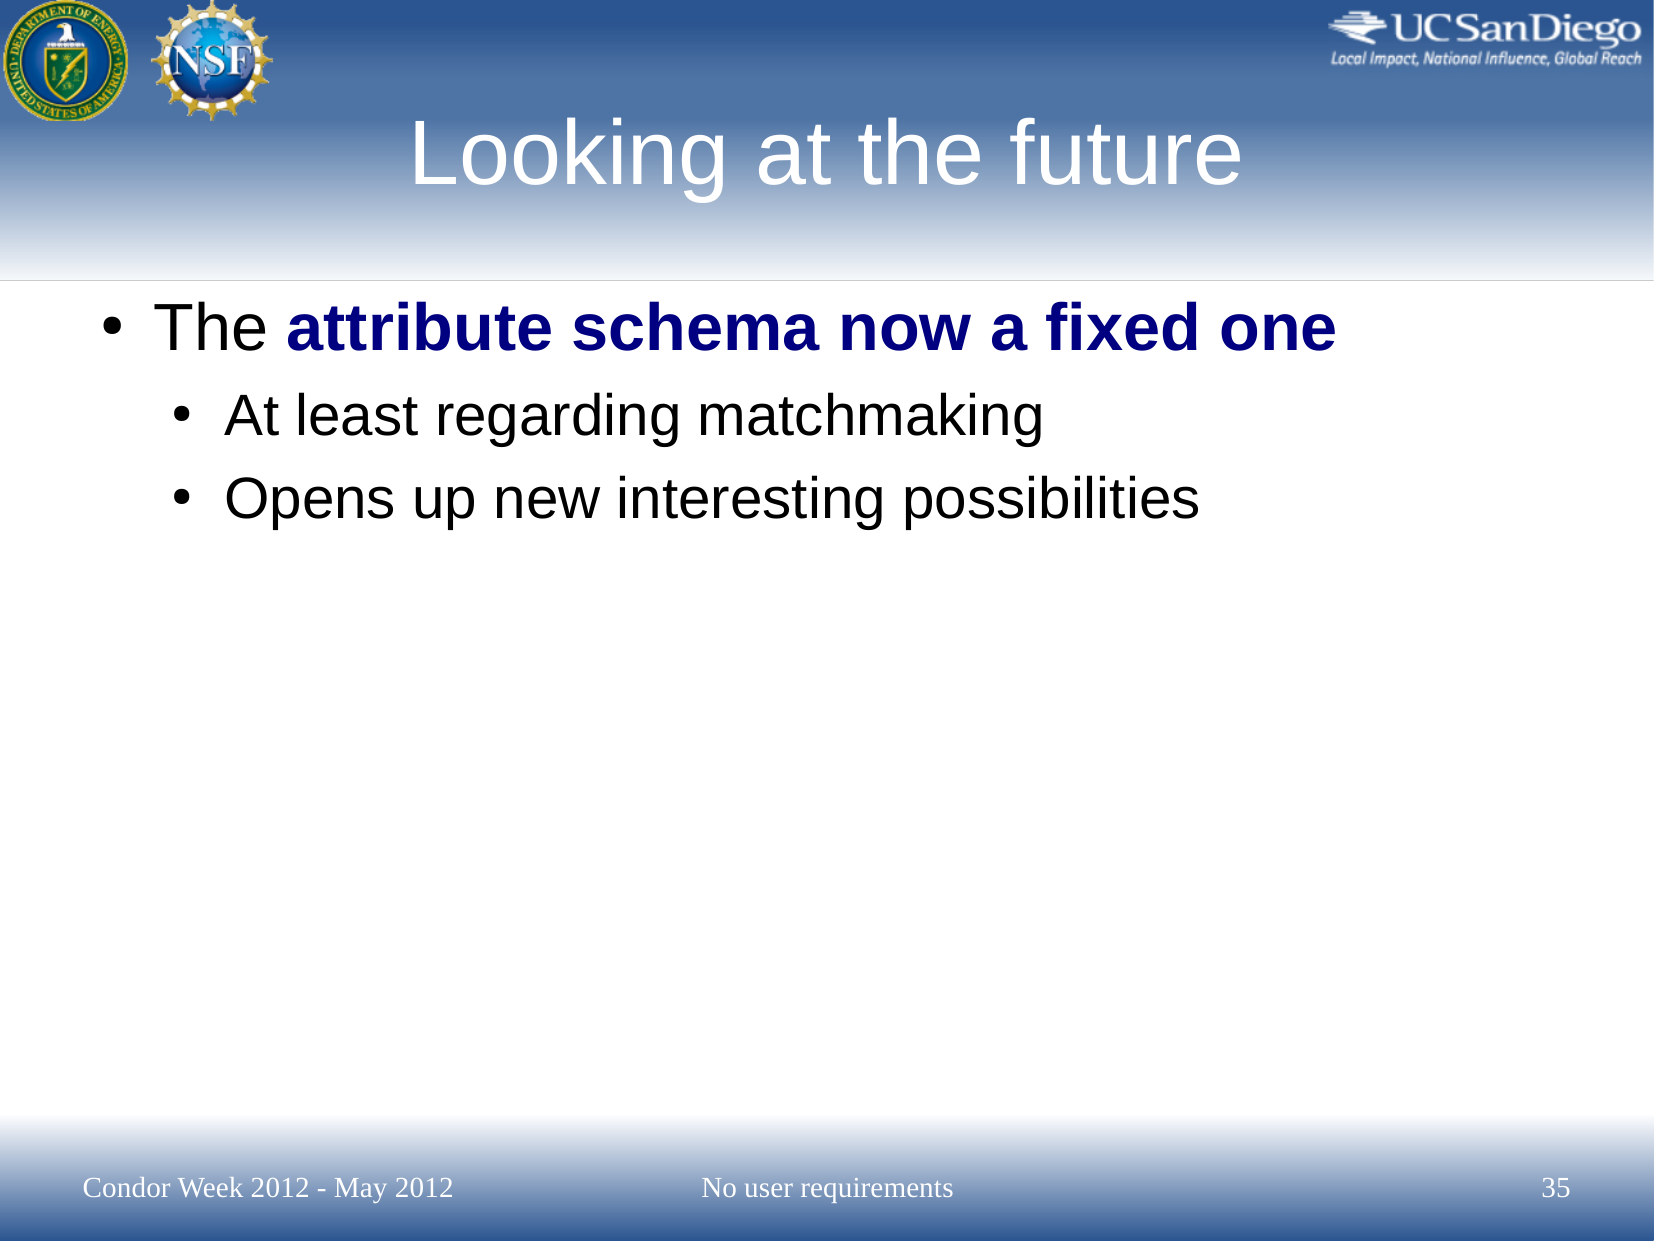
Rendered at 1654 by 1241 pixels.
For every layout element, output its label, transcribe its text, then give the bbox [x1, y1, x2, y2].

title Looking at the future [82, 56, 1571, 250]
list The attribute schema now a fixed one At least regarding matchmaking Opens up new interesting possibilities [82, 290, 1571, 1109]
picture [0, 0, 1654, 288]
